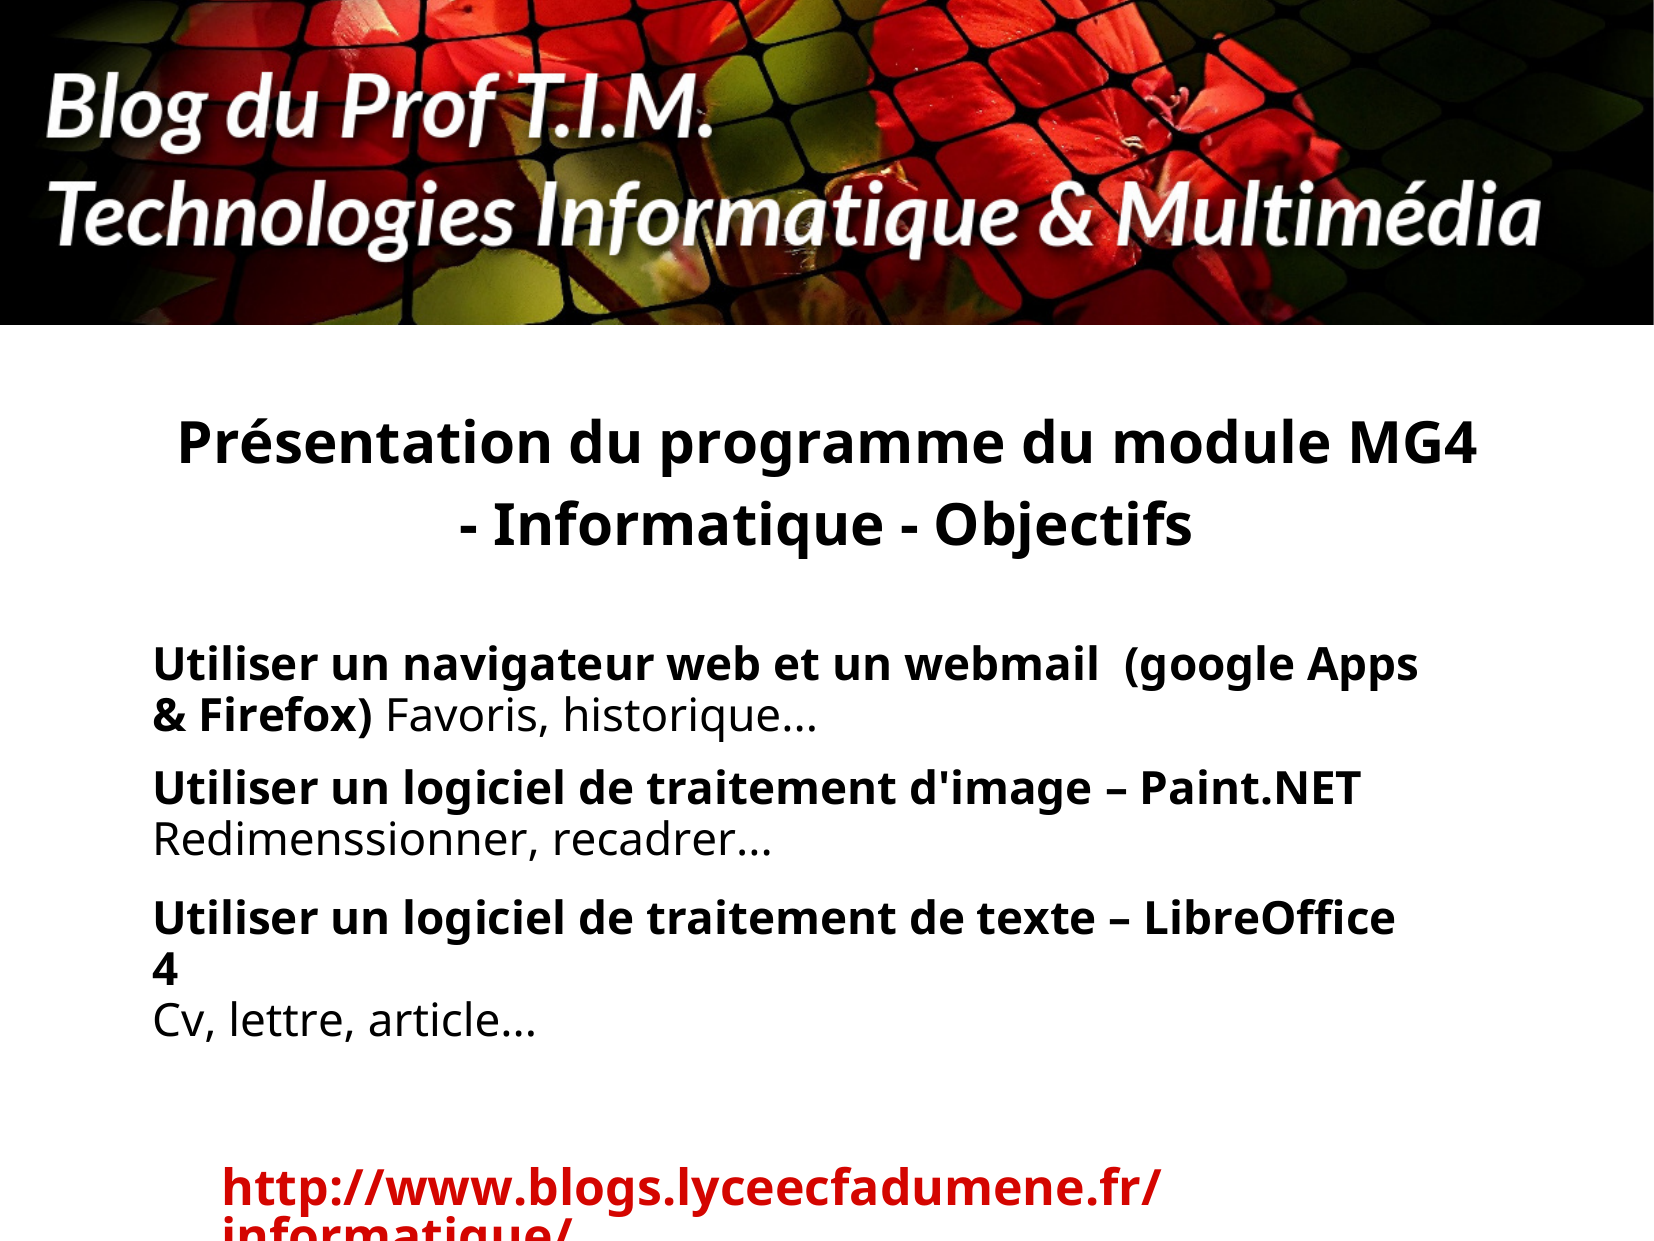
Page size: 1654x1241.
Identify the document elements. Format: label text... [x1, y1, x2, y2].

text_box Présentation du programme du module MG4 - Informatique - Objectifs [39, 392, 1615, 557]
text_box Utiliser un navigateur web et un webmail (google Apps & Firefox) Favoris, historique... [152, 639, 1427, 742]
text_box Utiliser un logiciel de traitement d'image – Paint.NET Redimenssionner, recadrer... [152, 763, 1427, 866]
text_box Utiliser un logiciel de traitement de texte – LibreOffice 4 Cv, lettre, article... [152, 893, 1427, 1047]
picture [0, 0, 1654, 325]
